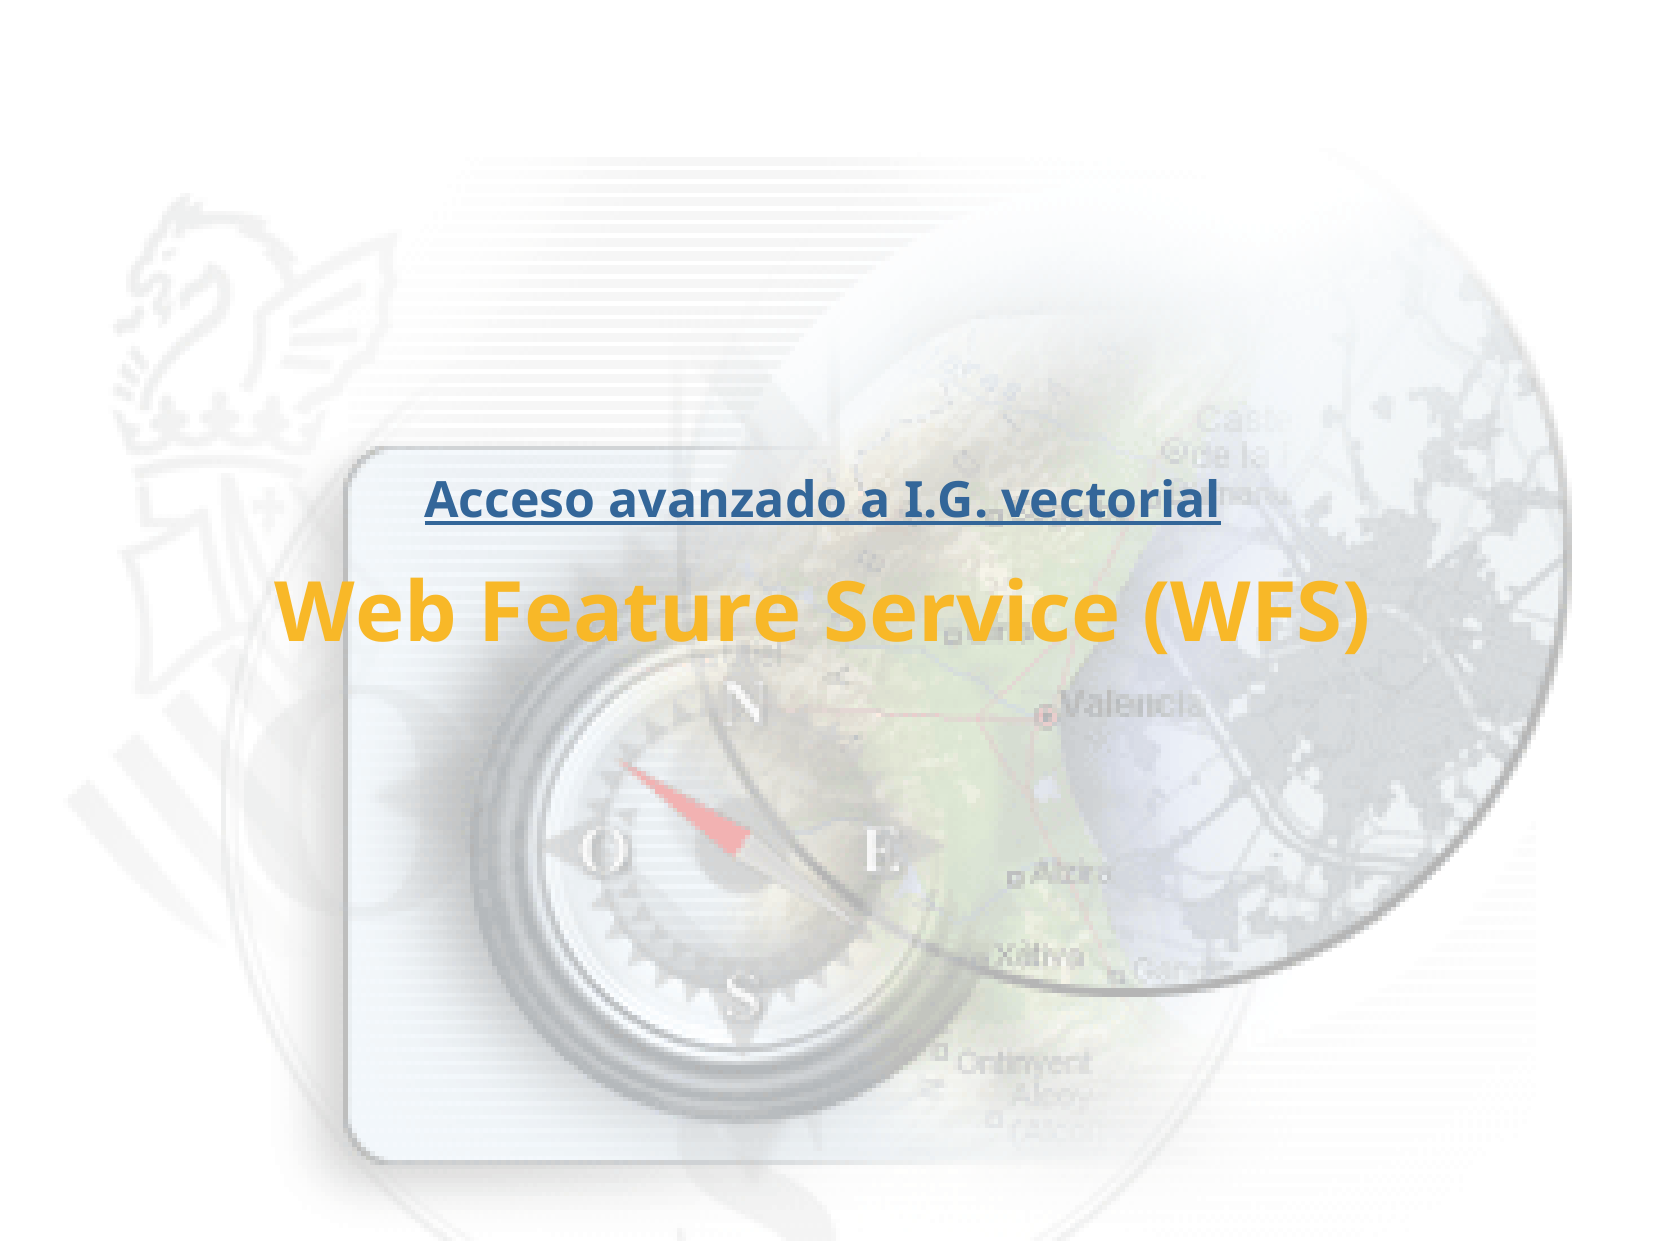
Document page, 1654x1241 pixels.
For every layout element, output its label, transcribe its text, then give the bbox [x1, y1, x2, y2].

text_box Acceso avanzado a I.G. vectorial Web Feature Service (WFS) [259, 413, 1430, 739]
